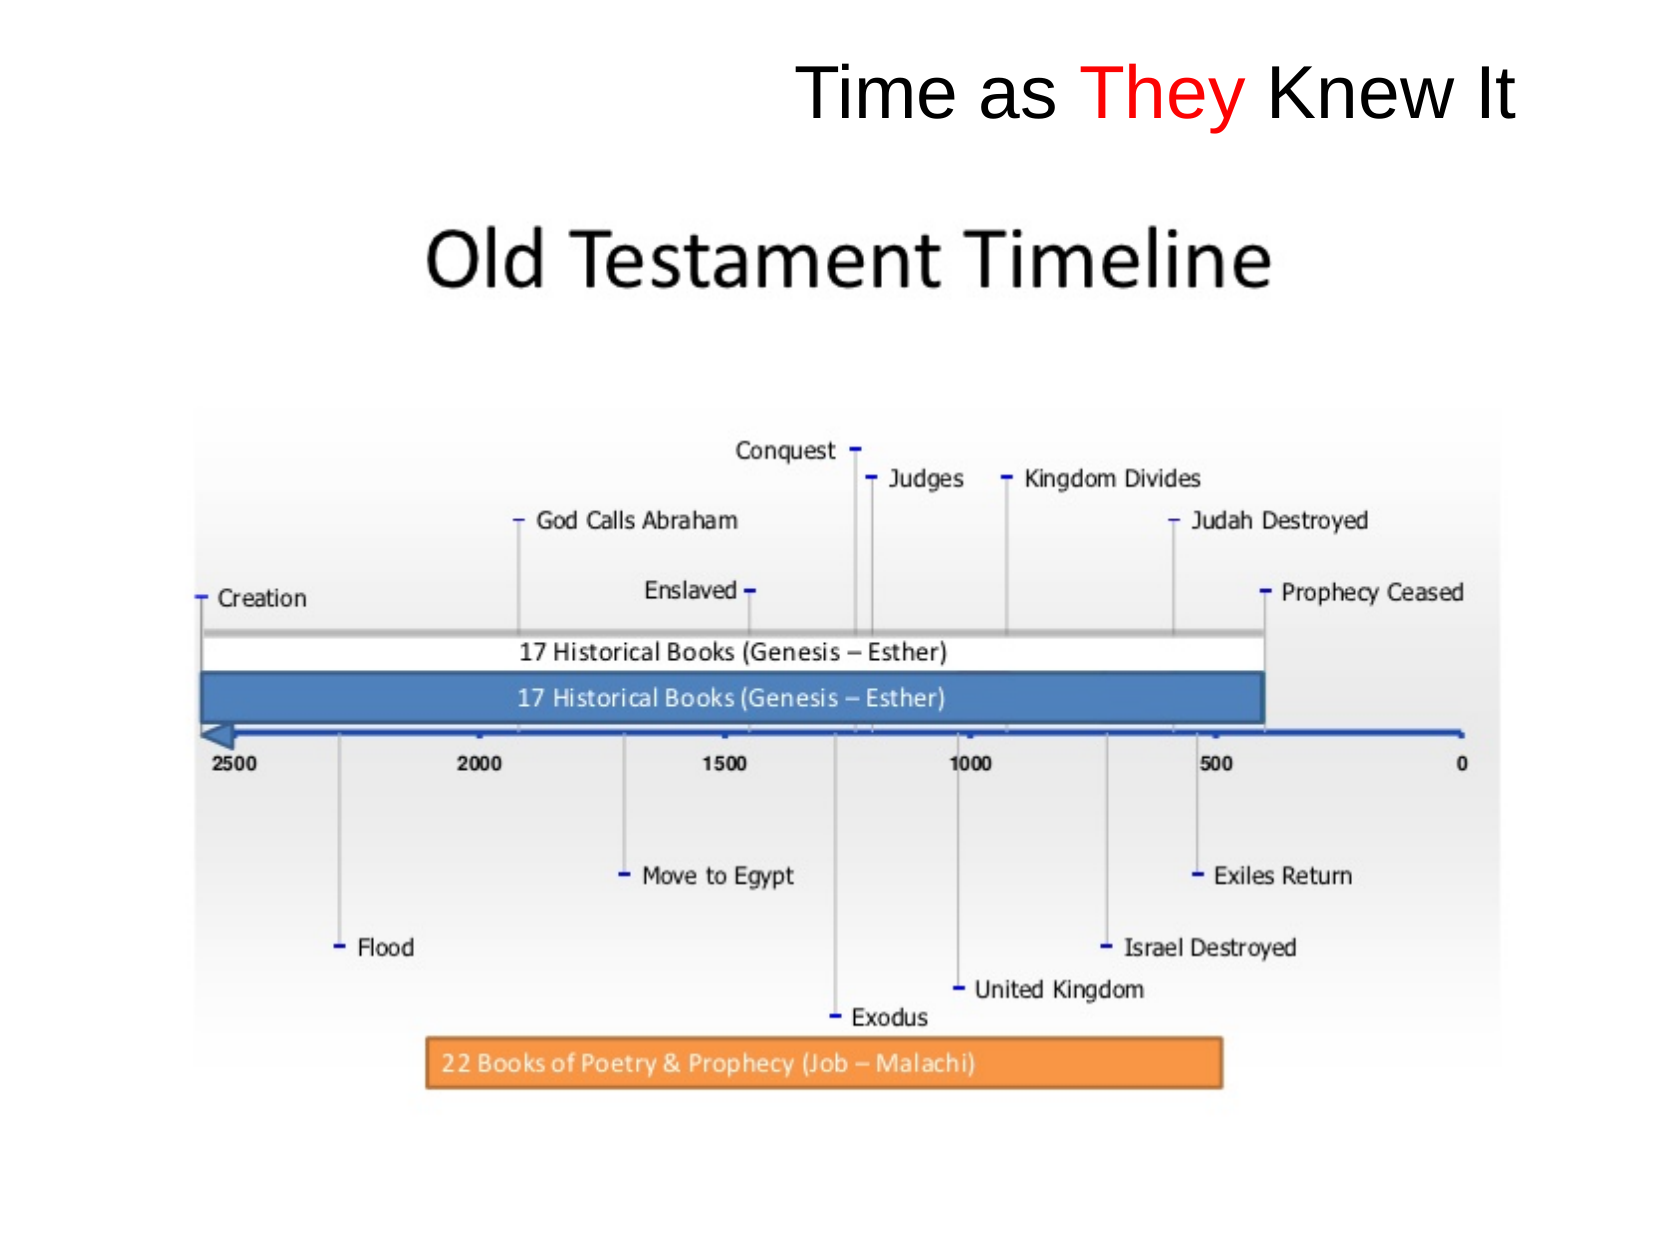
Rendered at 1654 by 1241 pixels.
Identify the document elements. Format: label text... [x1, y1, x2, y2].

picture [123, 124, 1573, 1214]
text_box Time as They Knew It [681, 42, 1630, 142]
